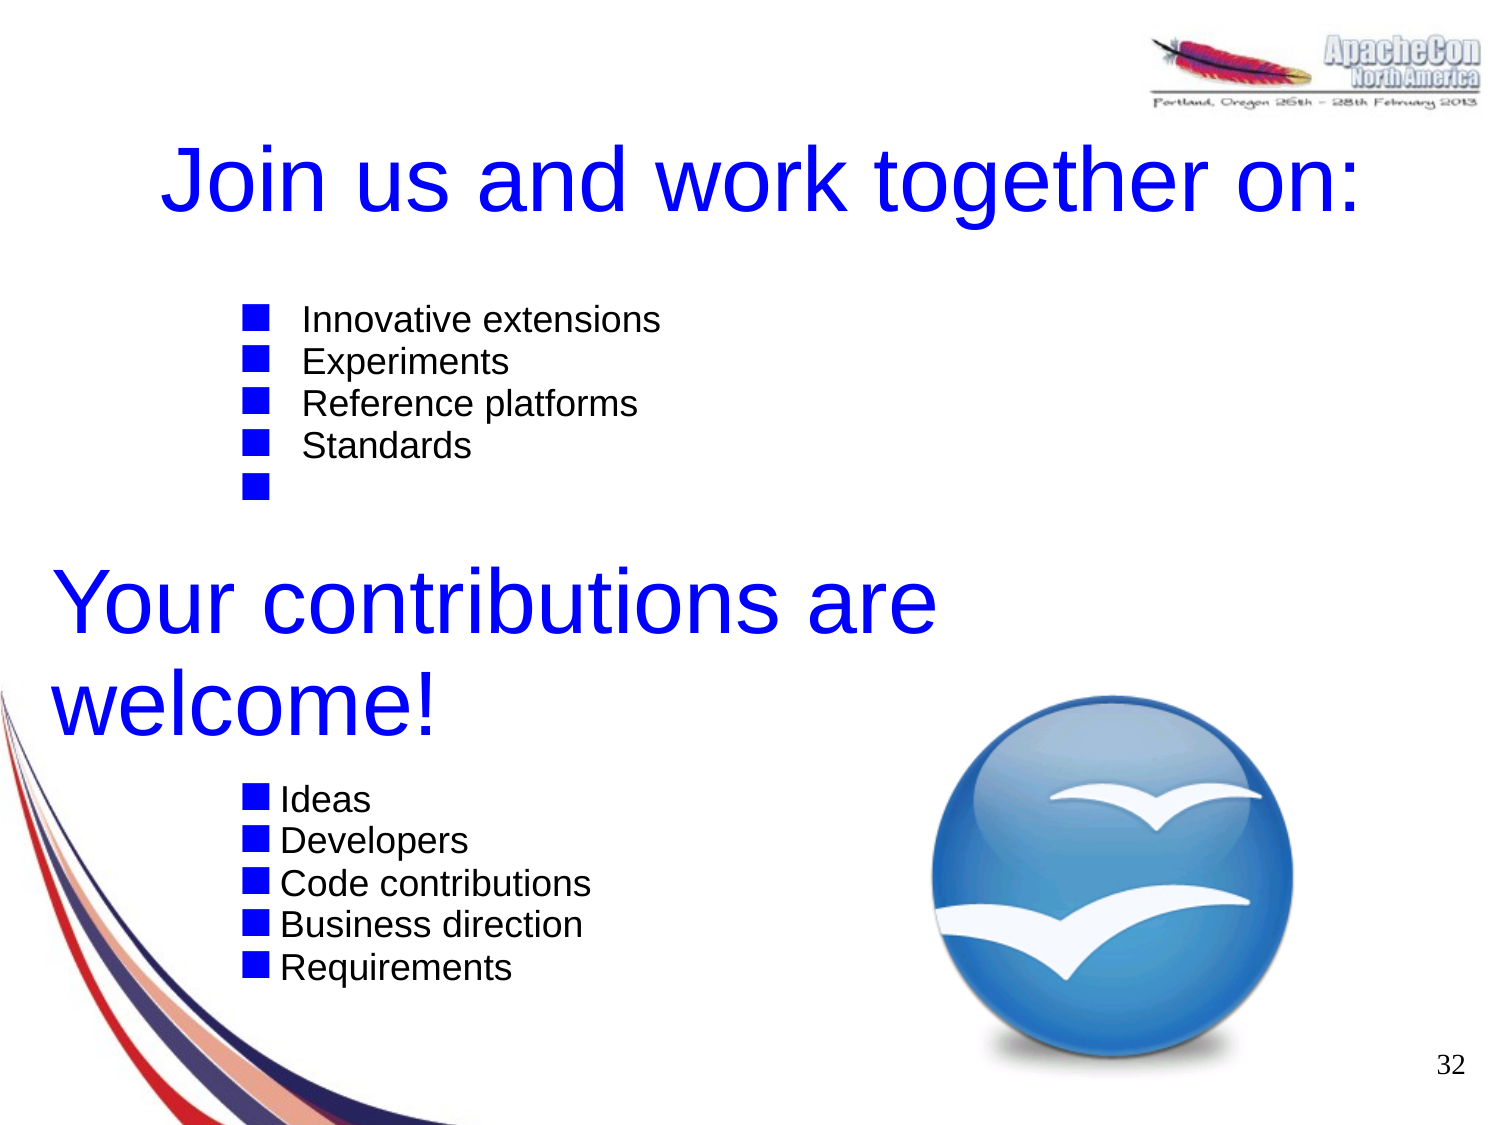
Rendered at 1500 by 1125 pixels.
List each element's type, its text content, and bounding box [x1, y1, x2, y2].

title Your contributions are welcome! [51, 550, 1404, 756]
title Join us and work together on: [160, 128, 1393, 231]
text_box Ideas Developers Code contributions Business direction Requirements [227, 770, 607, 996]
picture [0, 0, 1500, 1125]
text_box Innovative extensions Experiments Reference platforms Standards [227, 249, 677, 517]
